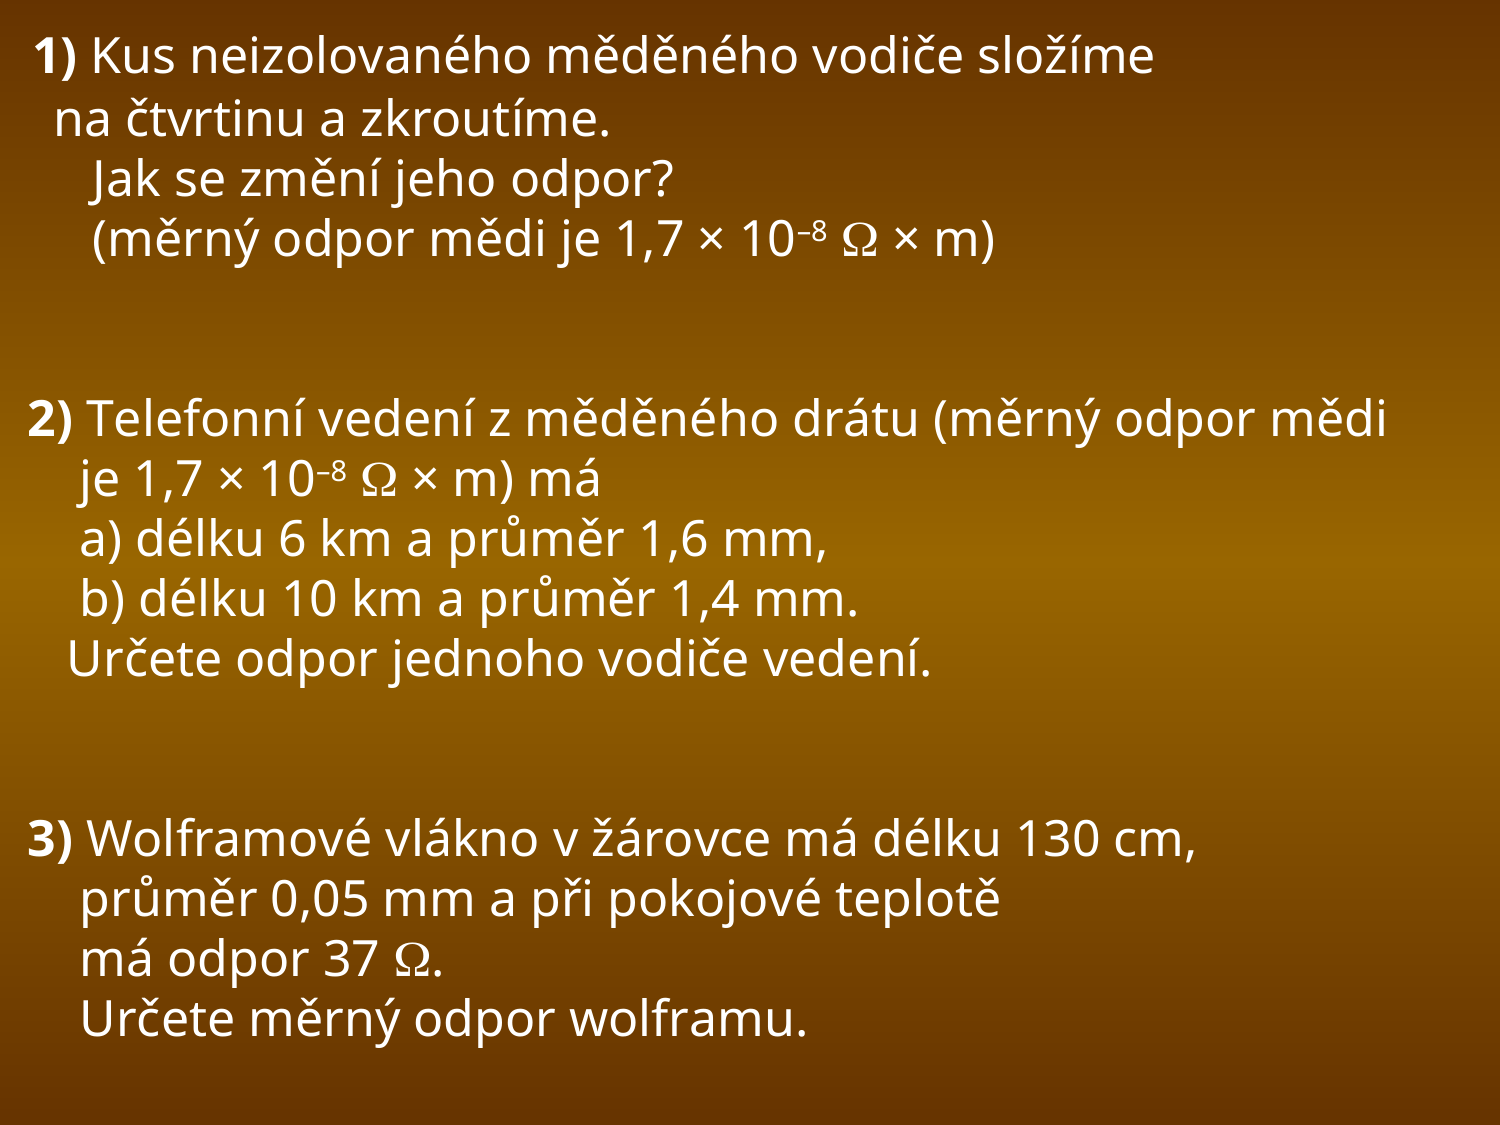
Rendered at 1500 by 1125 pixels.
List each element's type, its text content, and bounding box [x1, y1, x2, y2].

text_box 1) Kus neizolovaného měděného vodiče složíme na čtvrtinu a zkroutíme. Jak se změní jeho odpor? (měrný odpor mědi je 1,7 × 10–8  × m) 2) Telefonní vedení z měděného drátu (měrný odpor mědi je 1,7 × 10–8  × m) má a) délku 6 km a průměr 1,6 mm, b) délku 10 km a průměr 1,4 mm. Určete odpor jednoho vodiče vedení. 3) Wolframové vlákno v žárovce má délku 130 cm, průměr 0,05 mm a při pokojové teplotě má odpor 37 . Určete měrný odpor wolframu. [0, 0, 1500, 1125]
